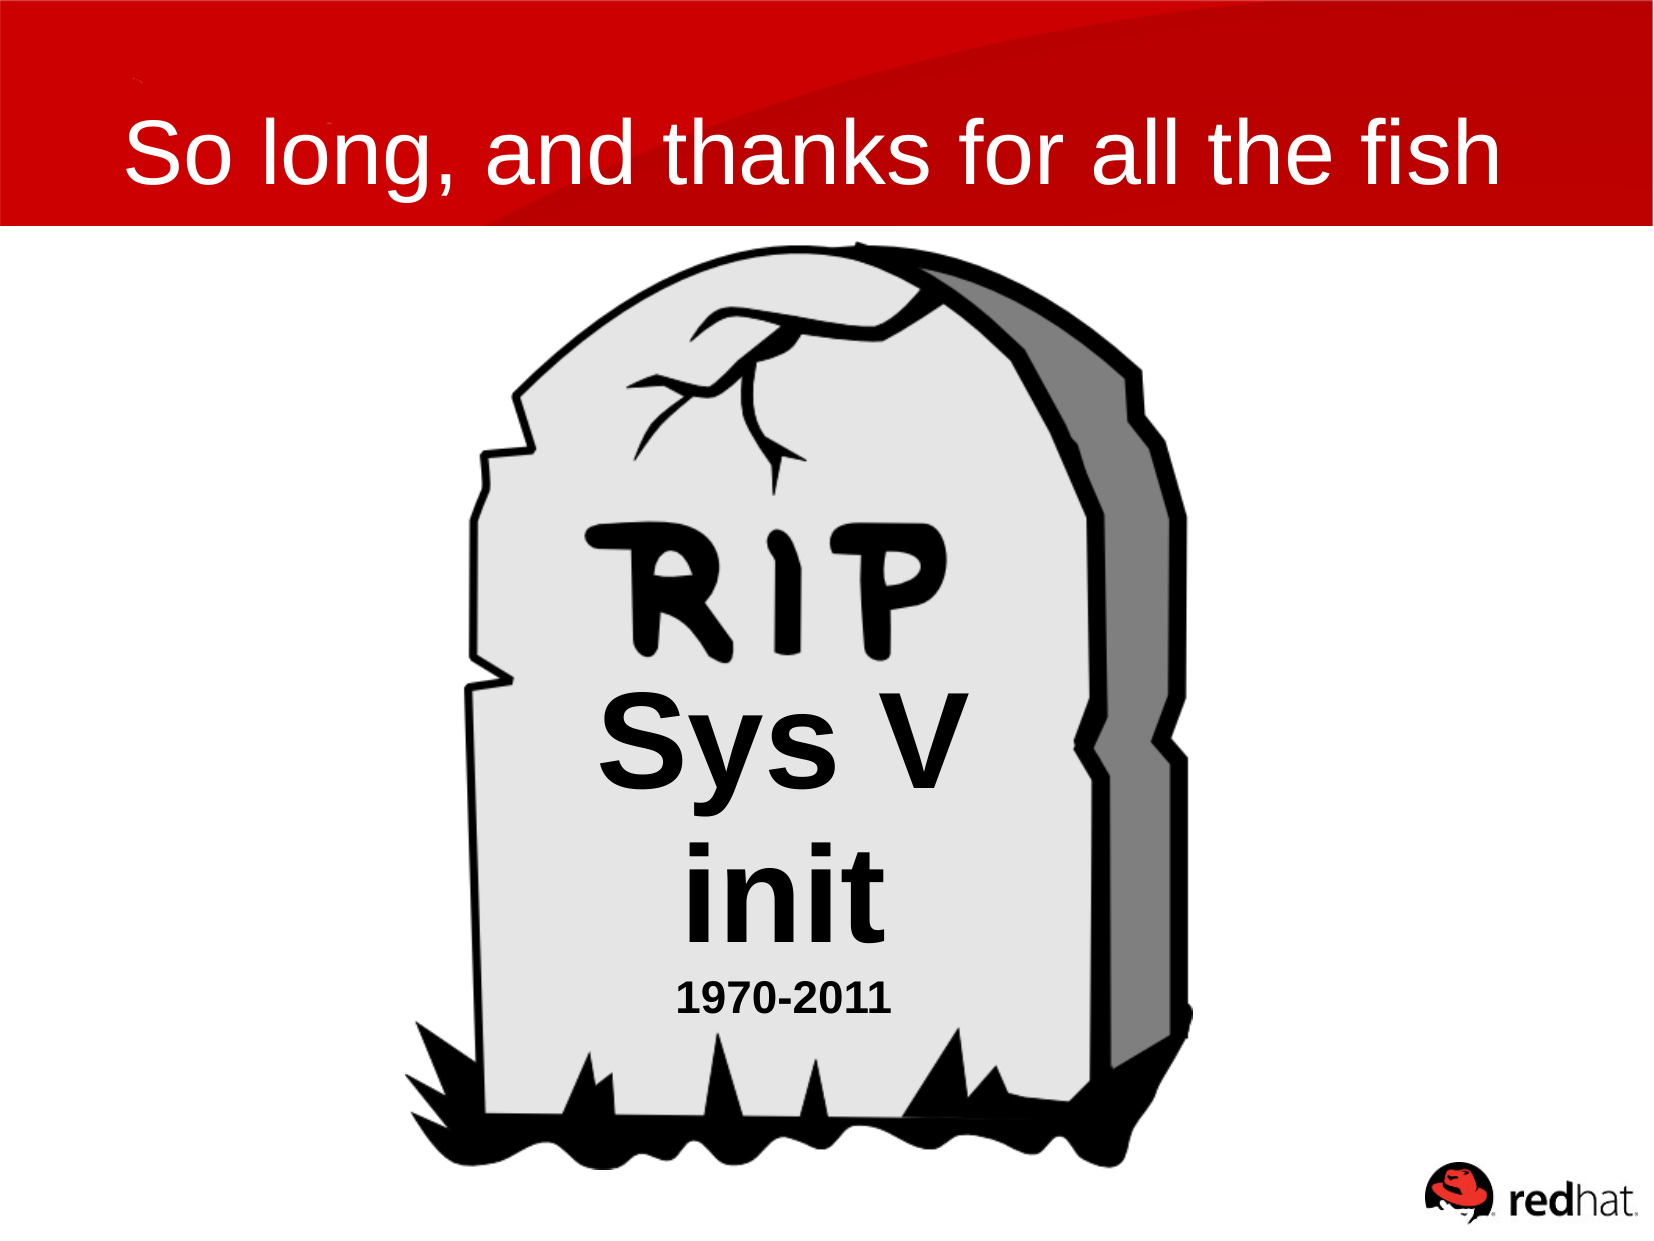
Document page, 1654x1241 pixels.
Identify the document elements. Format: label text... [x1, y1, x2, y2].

text_box Sys V init 1970-2011 [577, 664, 991, 1024]
title So long, and thanks for all the fish [82, 49, 1571, 257]
picture [405, 241, 1193, 1171]
picture [1425, 1162, 1638, 1232]
picture [0, 0, 1653, 226]
